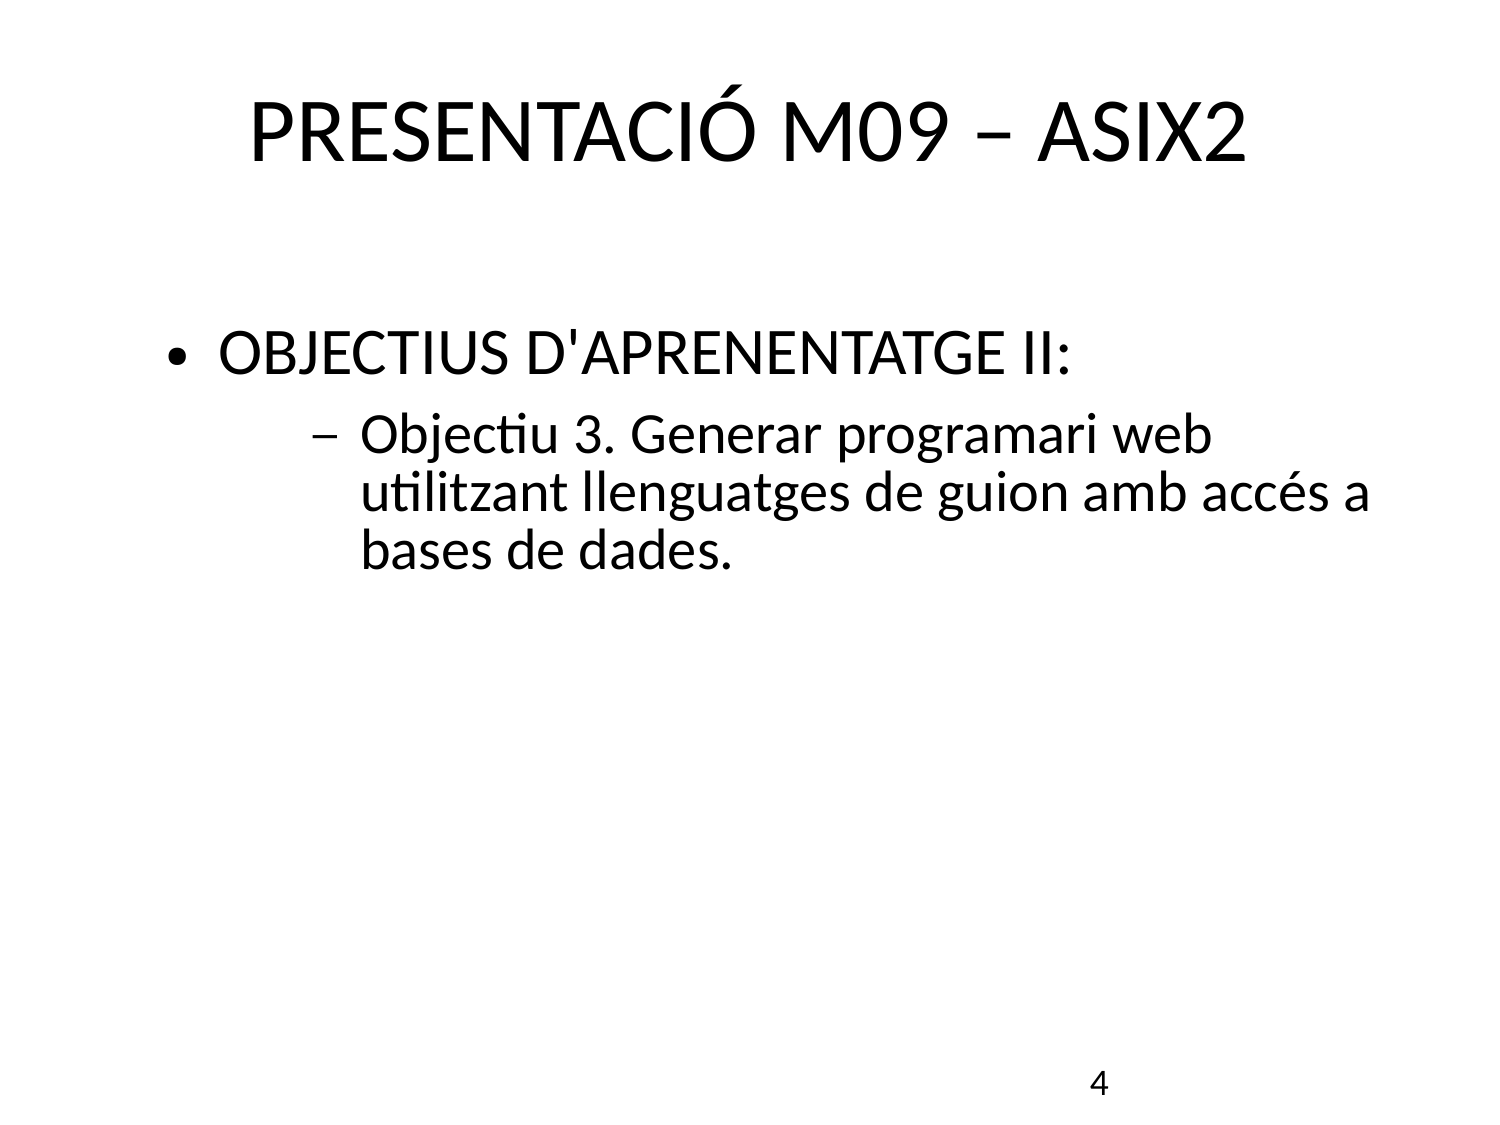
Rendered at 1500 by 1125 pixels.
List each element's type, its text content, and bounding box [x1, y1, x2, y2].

title PRESENTACIÓ M09 – ASIX2 [75, 45, 1425, 233]
text_box OBJECTIUS D'APRENENTATGE II: Objectiu 3. Generar programari web utilitzant llenguatges de guion amb accés a bases de dades. [147, 324, 1418, 857]
